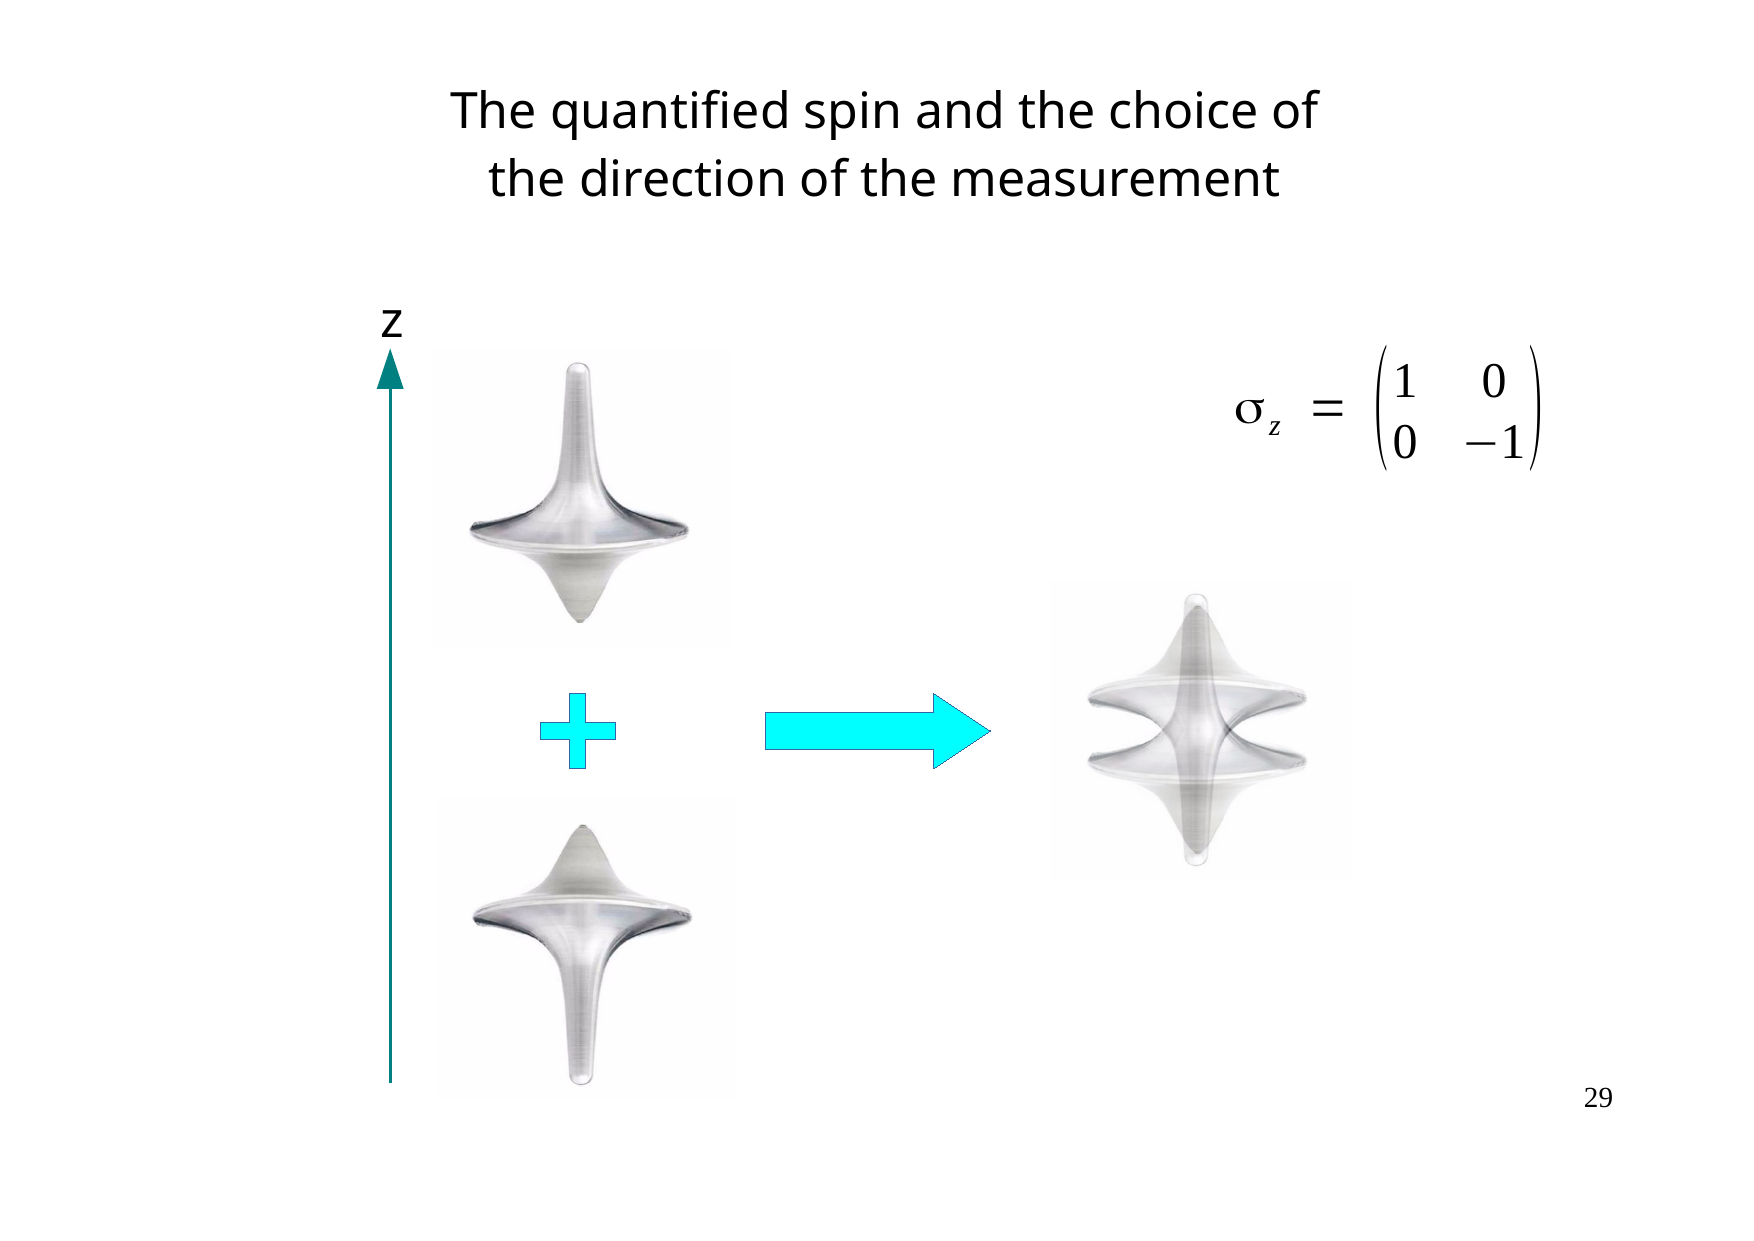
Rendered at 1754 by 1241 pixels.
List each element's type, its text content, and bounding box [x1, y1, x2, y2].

picture [1050, 579, 1351, 880]
text_box The quantified spin and the choice of the direction of the measurement [435, 67, 1319, 212]
text_box z [366, 276, 420, 357]
picture [435, 798, 736, 1099]
text_box [765, 693, 991, 769]
picture [432, 348, 733, 649]
text_box [540, 693, 616, 769]
chart [1228, 342, 1551, 475]
